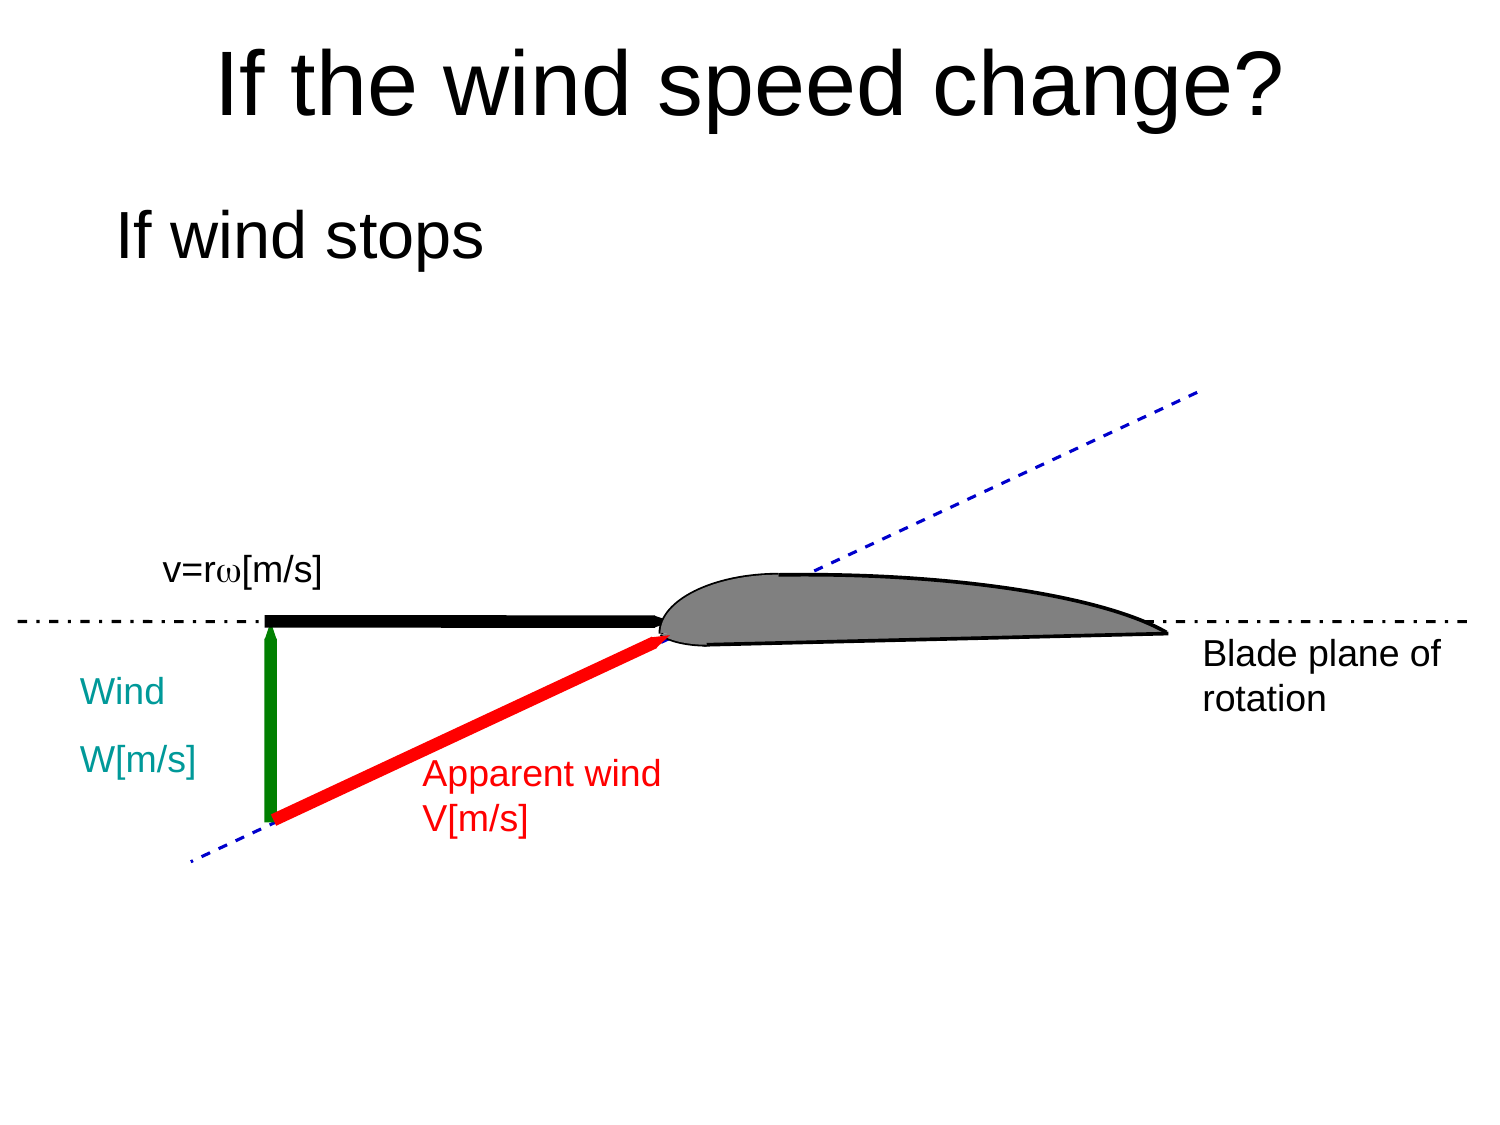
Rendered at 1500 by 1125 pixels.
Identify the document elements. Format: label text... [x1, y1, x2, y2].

text_box Wind W[m/s] [64, 659, 231, 787]
text_box [660, 574, 1158, 645]
text_box v=rw[m/s] [147, 537, 609, 598]
text_box If wind stops [100, 185, 501, 280]
title If the wind speed change? [75, 0, 1426, 173]
text_box Blade plane of rotation [1187, 621, 1500, 728]
text_box Apparent wind V[m/s] [407, 741, 940, 848]
